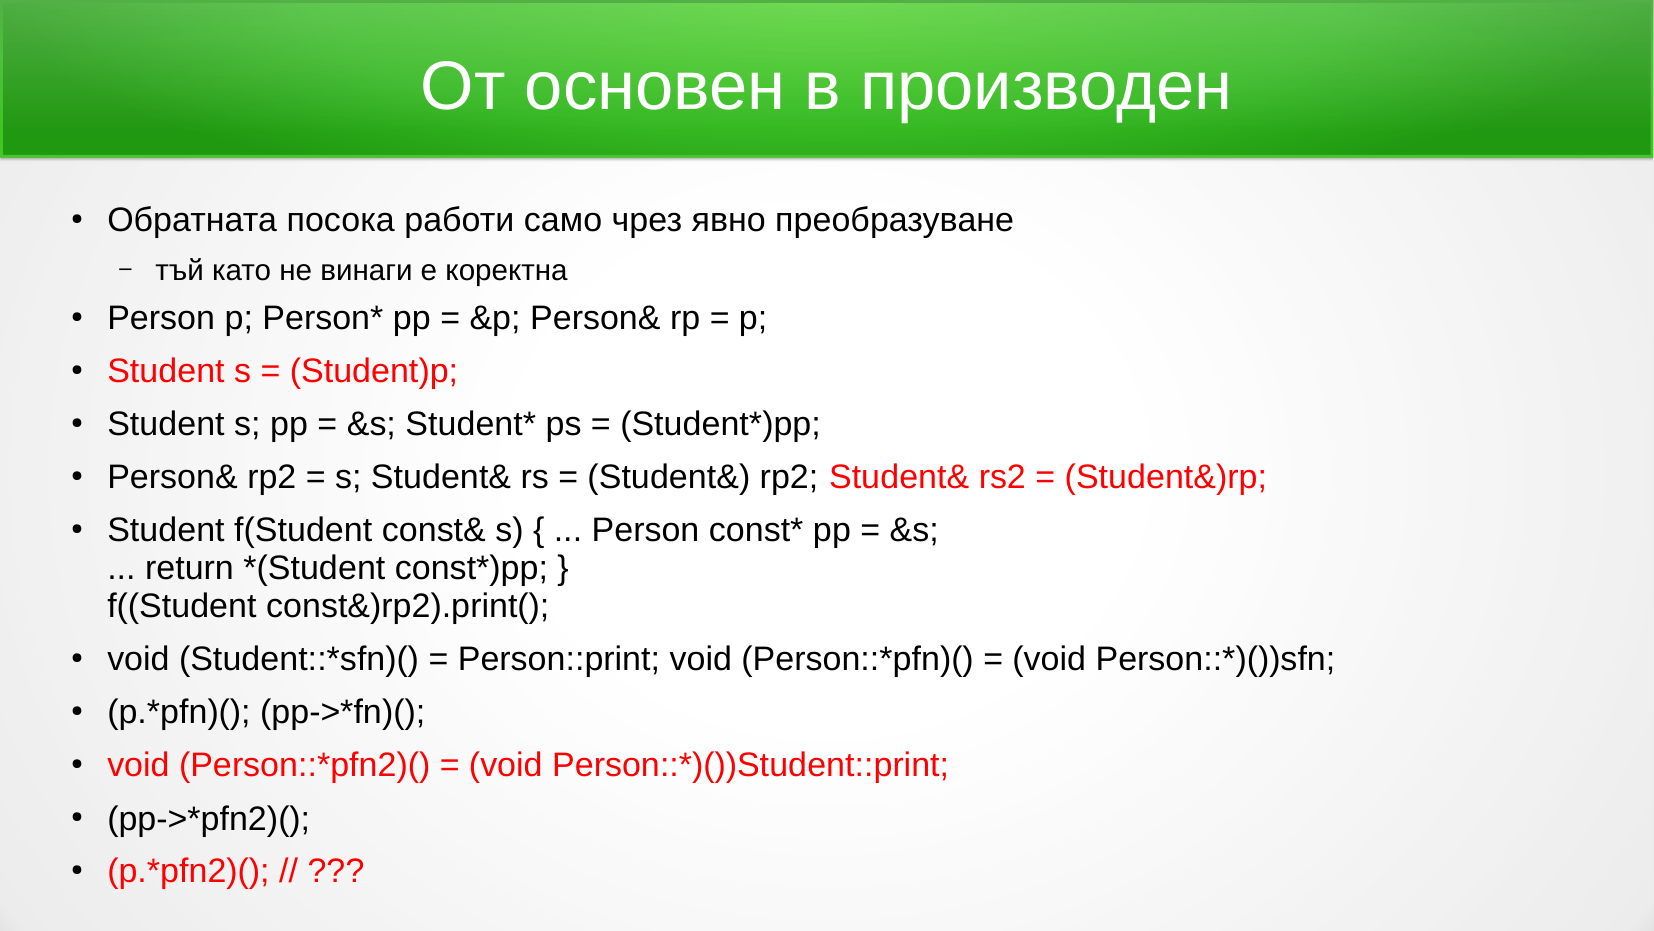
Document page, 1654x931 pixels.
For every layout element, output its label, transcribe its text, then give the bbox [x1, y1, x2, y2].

title От основен в производен [82, 37, 1571, 135]
list Обратната посока работи само чрез явно преобразуване тъй като не винаги е коректна Person p; Person* pp = &p; Person& rp = p; Student s = (Student)p; Student s; pp = &s; Student* ps = (Student*)pp; Person& rp2 = s; Student& rs = (Student&) rp2; Student& rs2 = (Student&)rp; Student f(Student const& s) { ... Person const* pp = &s; ... return *(Student const*)pp; } f((Student const&)rp2).print(); void (Student::*sfn)() = Person::print; void (Person::*pfn)() = (void Person::*)())sfn; (p.*pfn)(); (pp->*fn)(); void (Person::*pfn2)() = (void Person::*)())Student::print; (pp->*pfn2)(); (p.*pfn2)(); // ??? [59, 200, 1607, 898]
